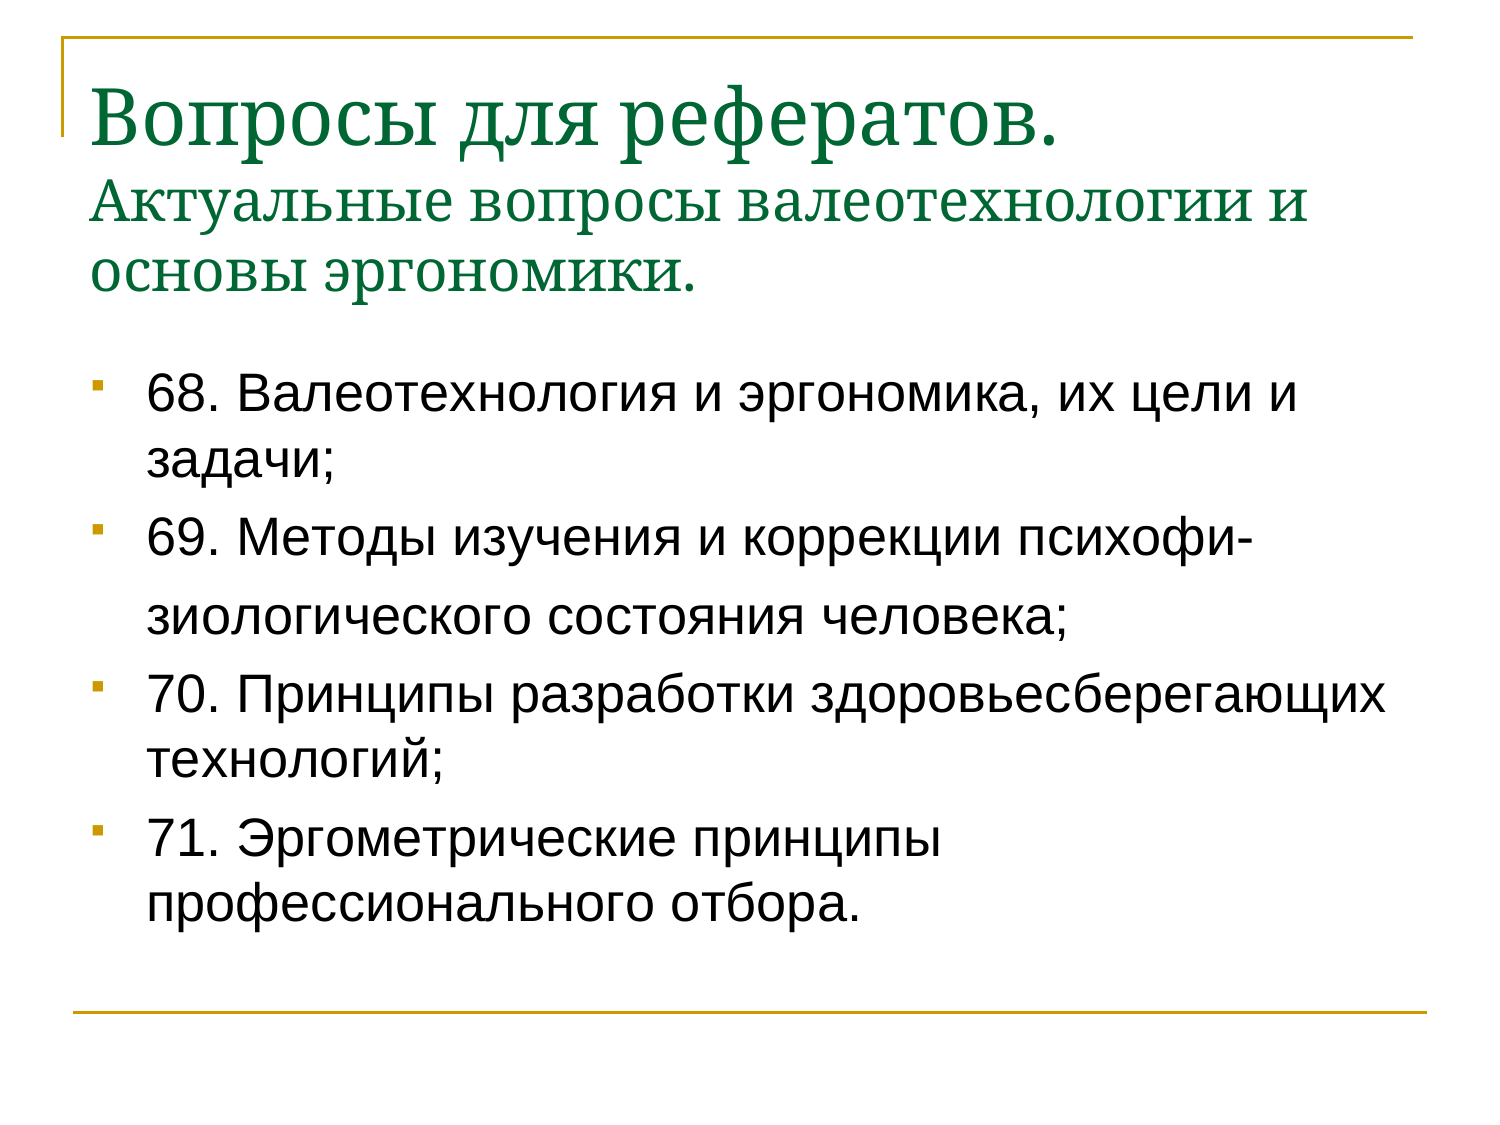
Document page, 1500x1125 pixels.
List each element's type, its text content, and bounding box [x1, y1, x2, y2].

list 68. Валеотехнология и эргономика, их цели и задачи; 69. Методы изучения и коррекции психофи- зиологического состояния человека; 70. Принципы разработки здоровьесберегающих технологий; 71. Эргометрические принципы профессионального отбора. [75, 349, 1426, 1094]
title Вопросы для рефератов. Актуальные вопросы валеотехнологии и основы эргономики. [75, 50, 1426, 311]
